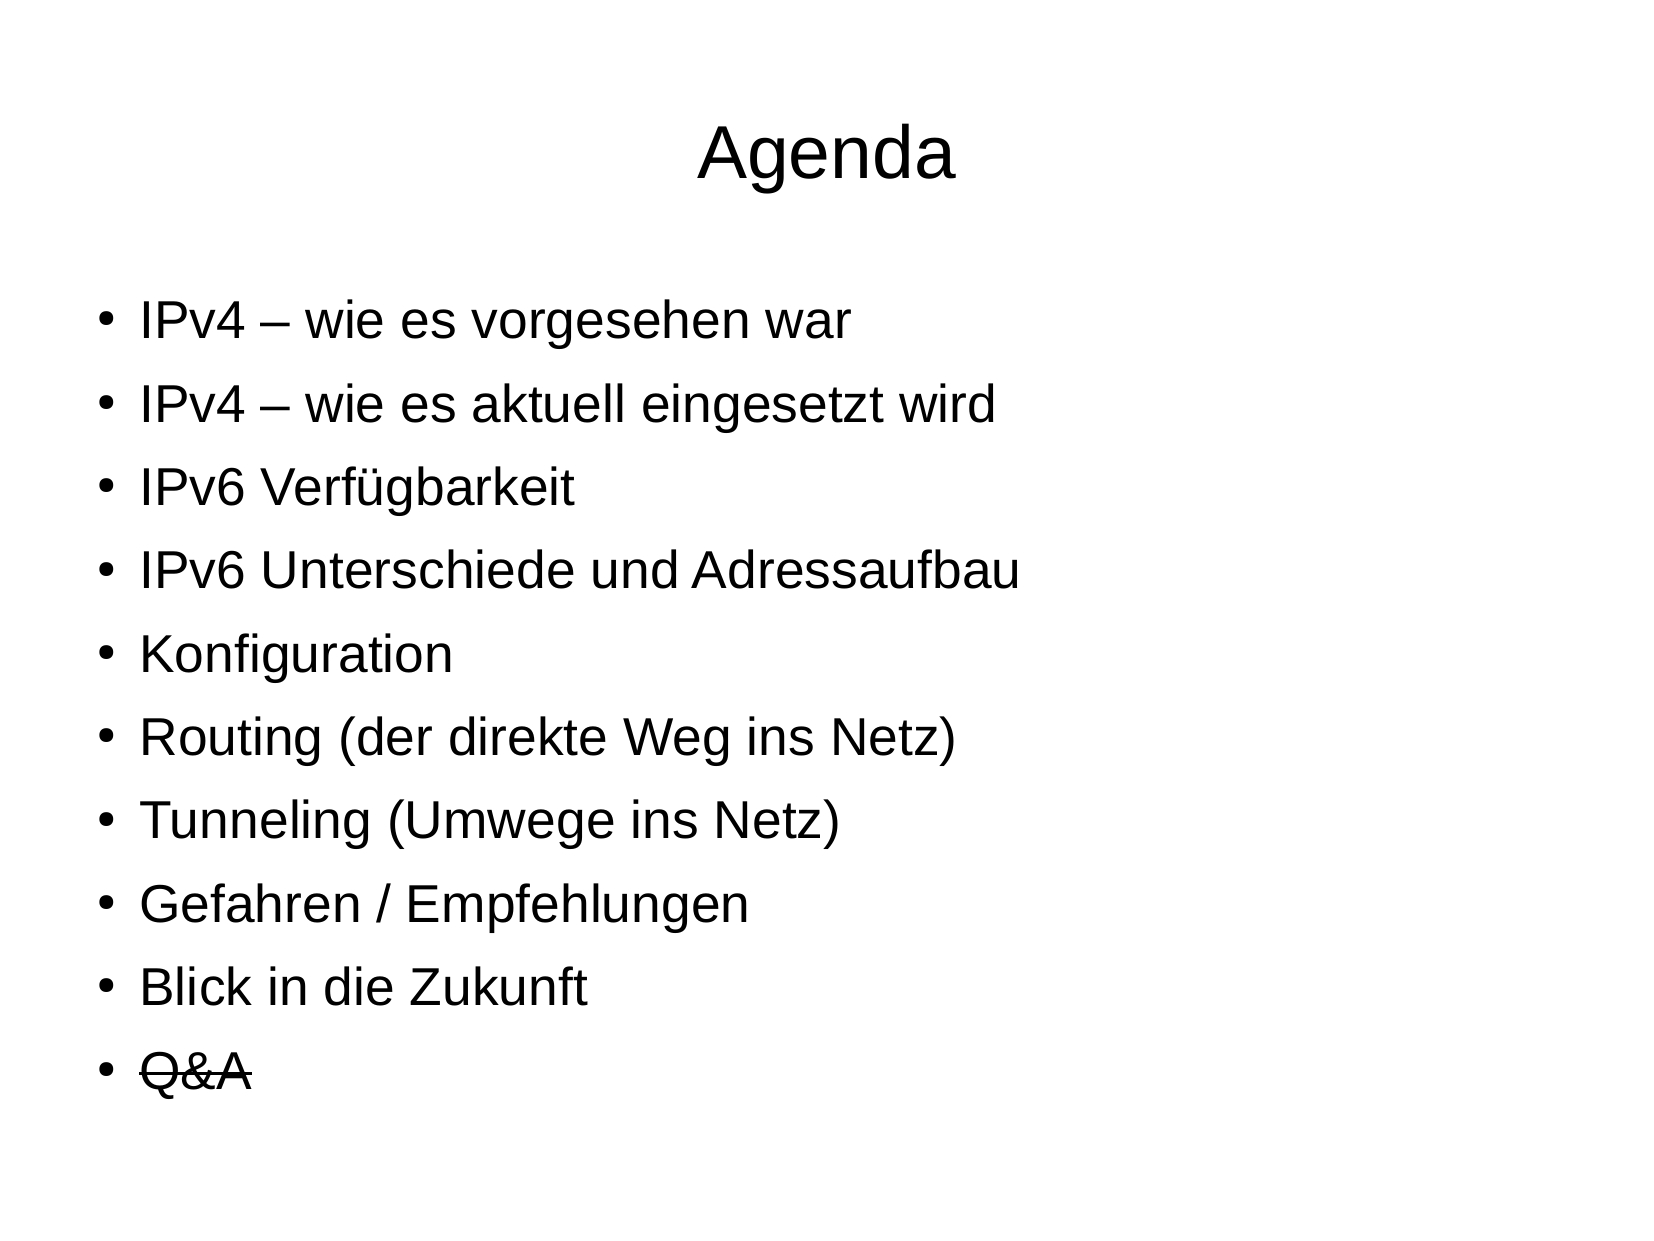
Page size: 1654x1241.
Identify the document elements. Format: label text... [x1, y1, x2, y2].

list IPv4 – wie es vorgesehen war IPv4 – wie es aktuell eingesetzt wird IPv6 Verfügbarkeit IPv6 Unterschiede und Adressaufbau Konfiguration Routing (der direkte Weg ins Netz) Tunneling (Umwege ins Netz) Gefahren / Empfehlungen Blick in die Zukunft Q&A [82, 290, 1571, 1109]
title Agenda [82, 49, 1571, 257]
